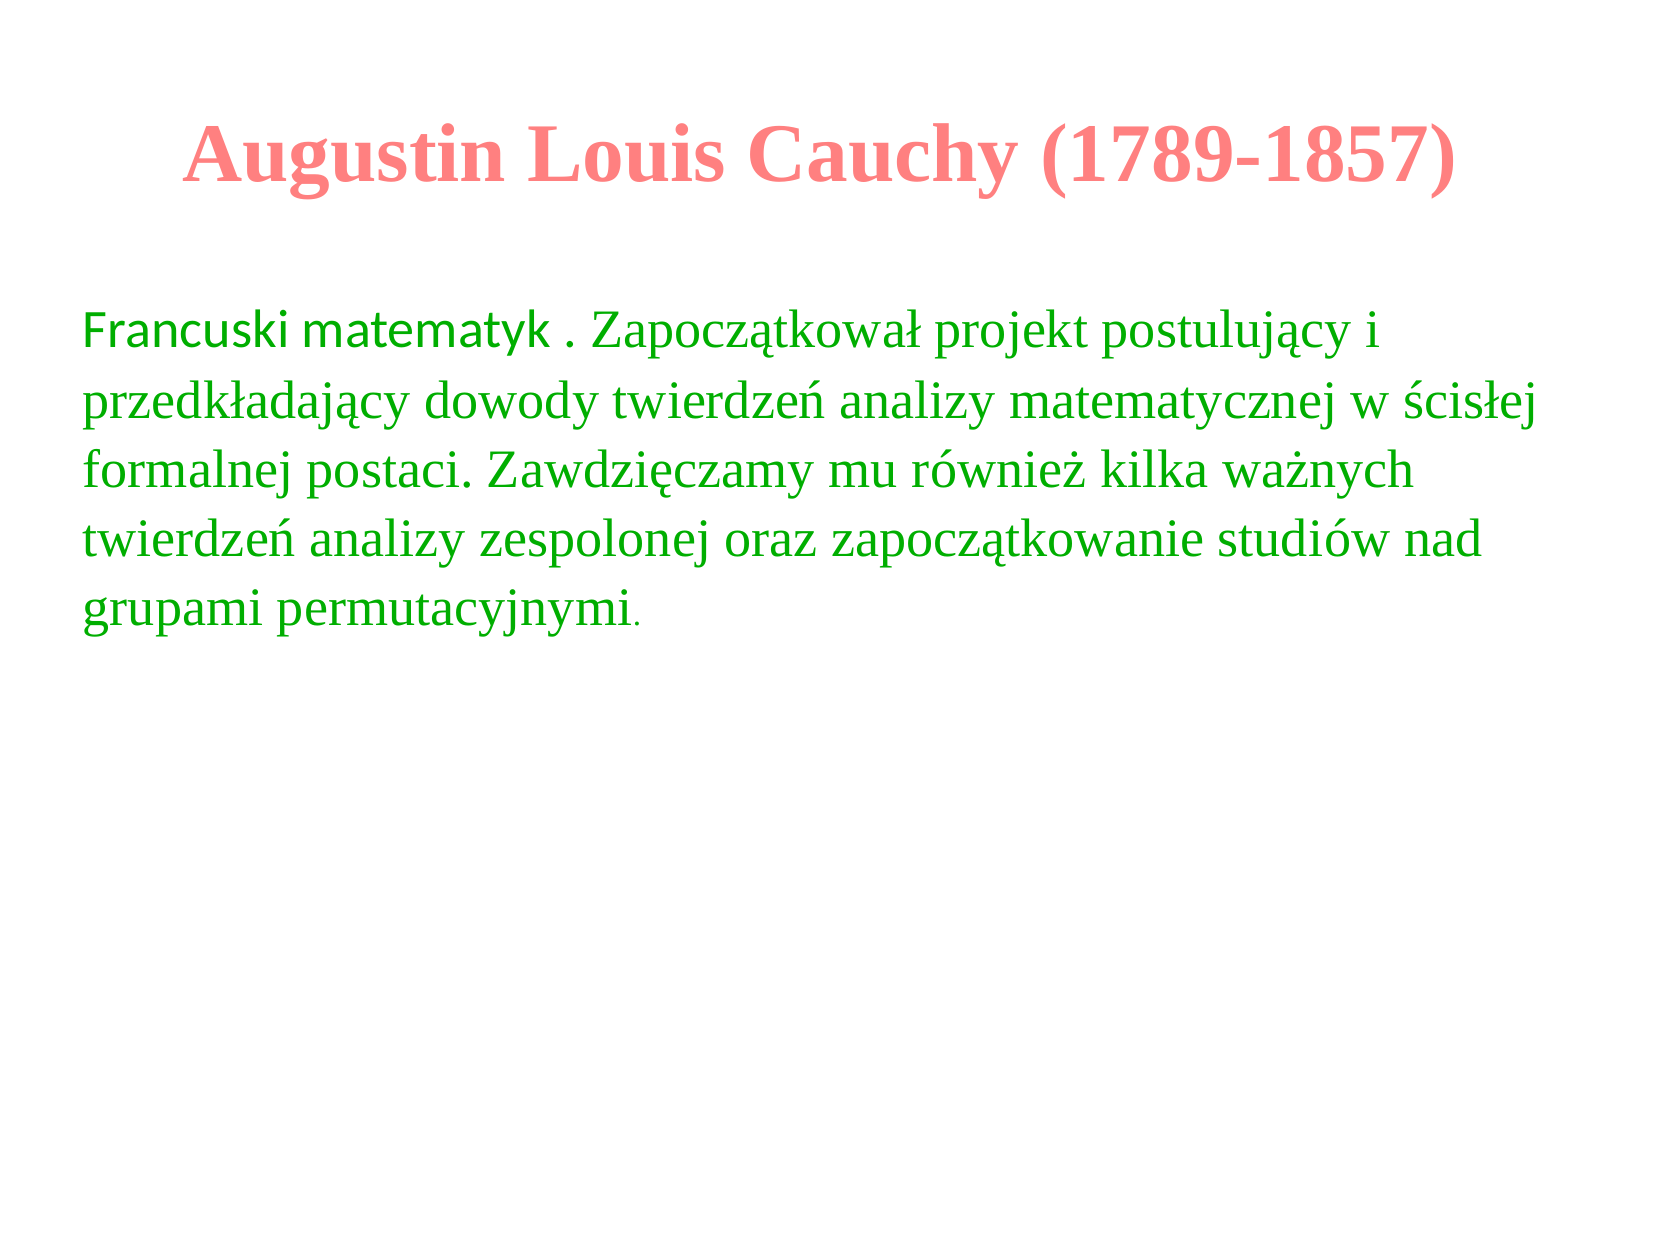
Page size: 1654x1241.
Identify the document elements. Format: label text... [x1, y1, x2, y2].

title Augustin Louis Cauchy (1789-1857) [82, 49, 1571, 257]
list Francuski matematyk . Zapoczątkował projekt postulujący i przedkładający dowody twierdzeń analizy matematycznej w ścisłej formalnej postaci. Zawdzięczamy mu również kilka ważnych twierdzeń analizy zespolonej oraz zapoczątkowanie studiów nad grupami permutacyjnymi. [82, 290, 1571, 1109]
